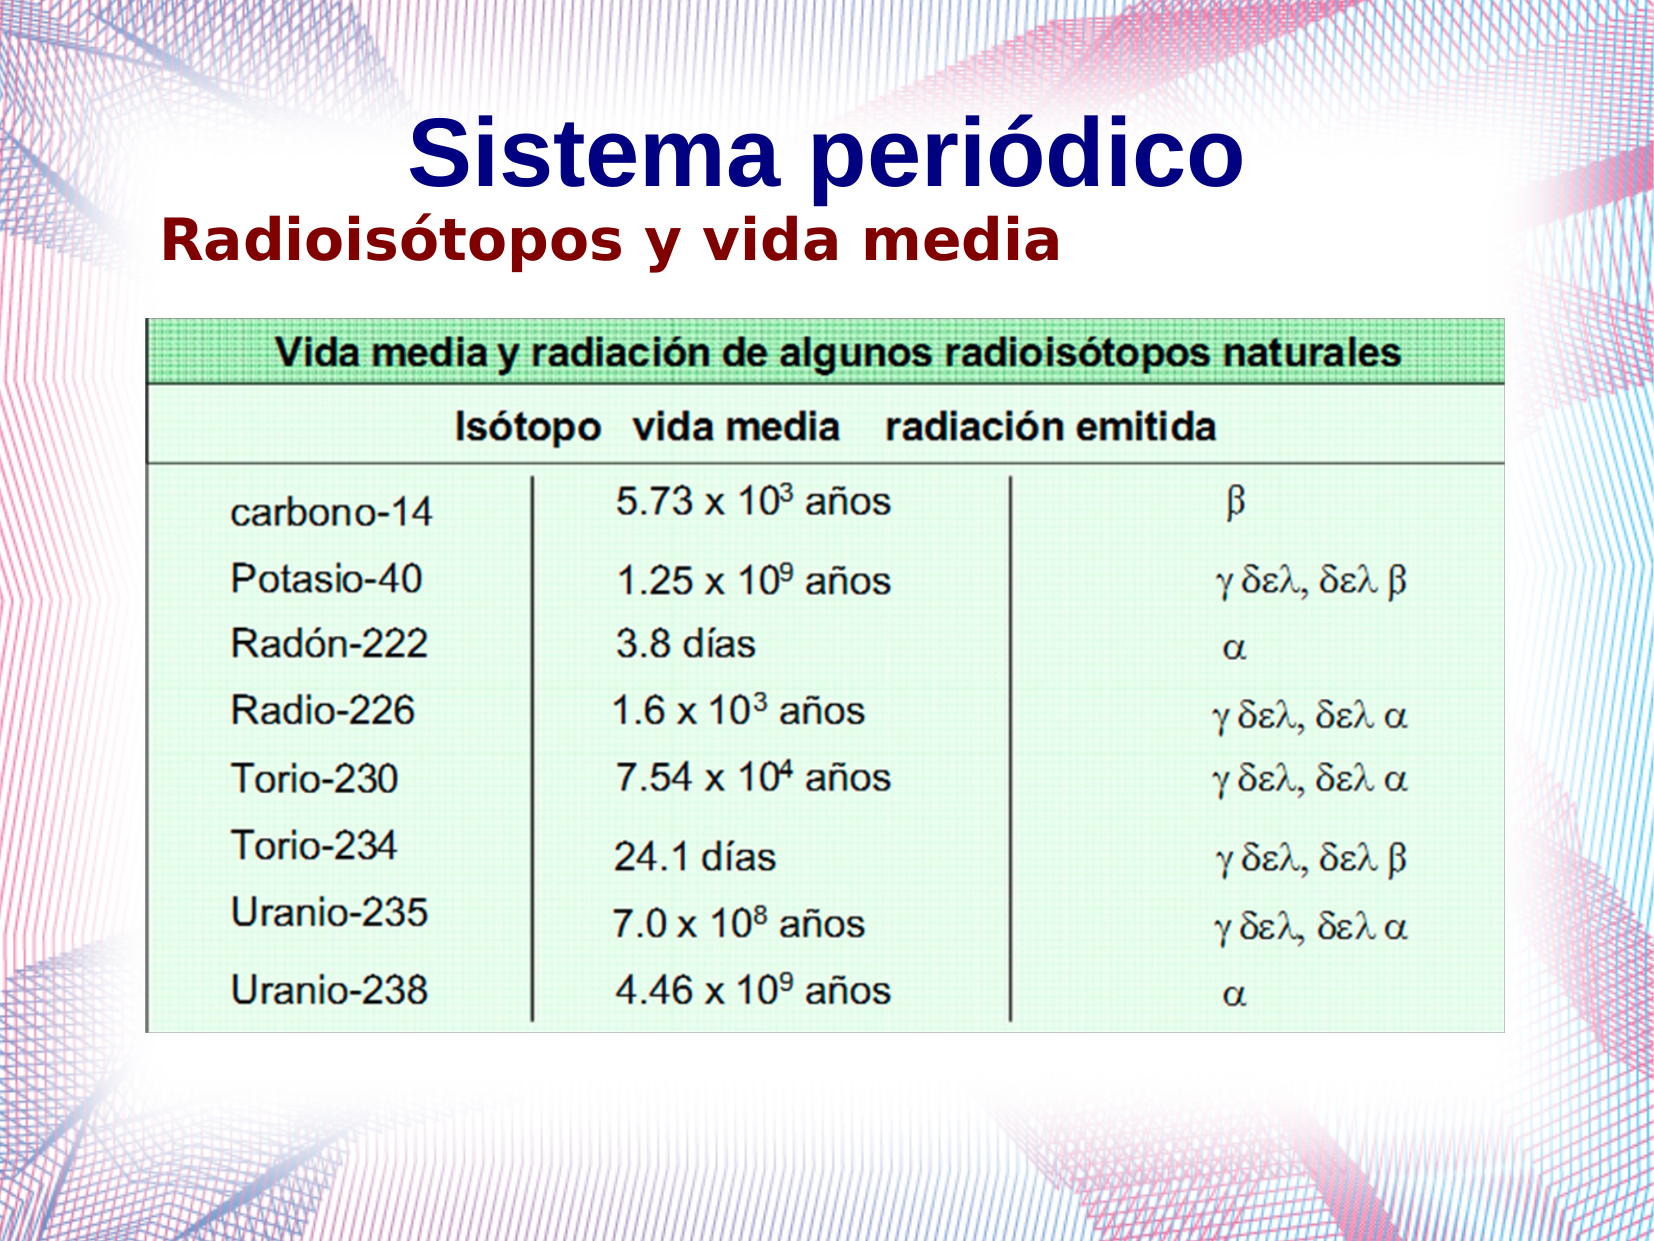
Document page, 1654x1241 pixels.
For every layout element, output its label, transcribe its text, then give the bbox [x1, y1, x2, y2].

title Sistema periódico [82, 49, 1571, 257]
picture [0, 0, 1654, 1241]
list Radioisótopos y vida media [88, 206, 1300, 285]
